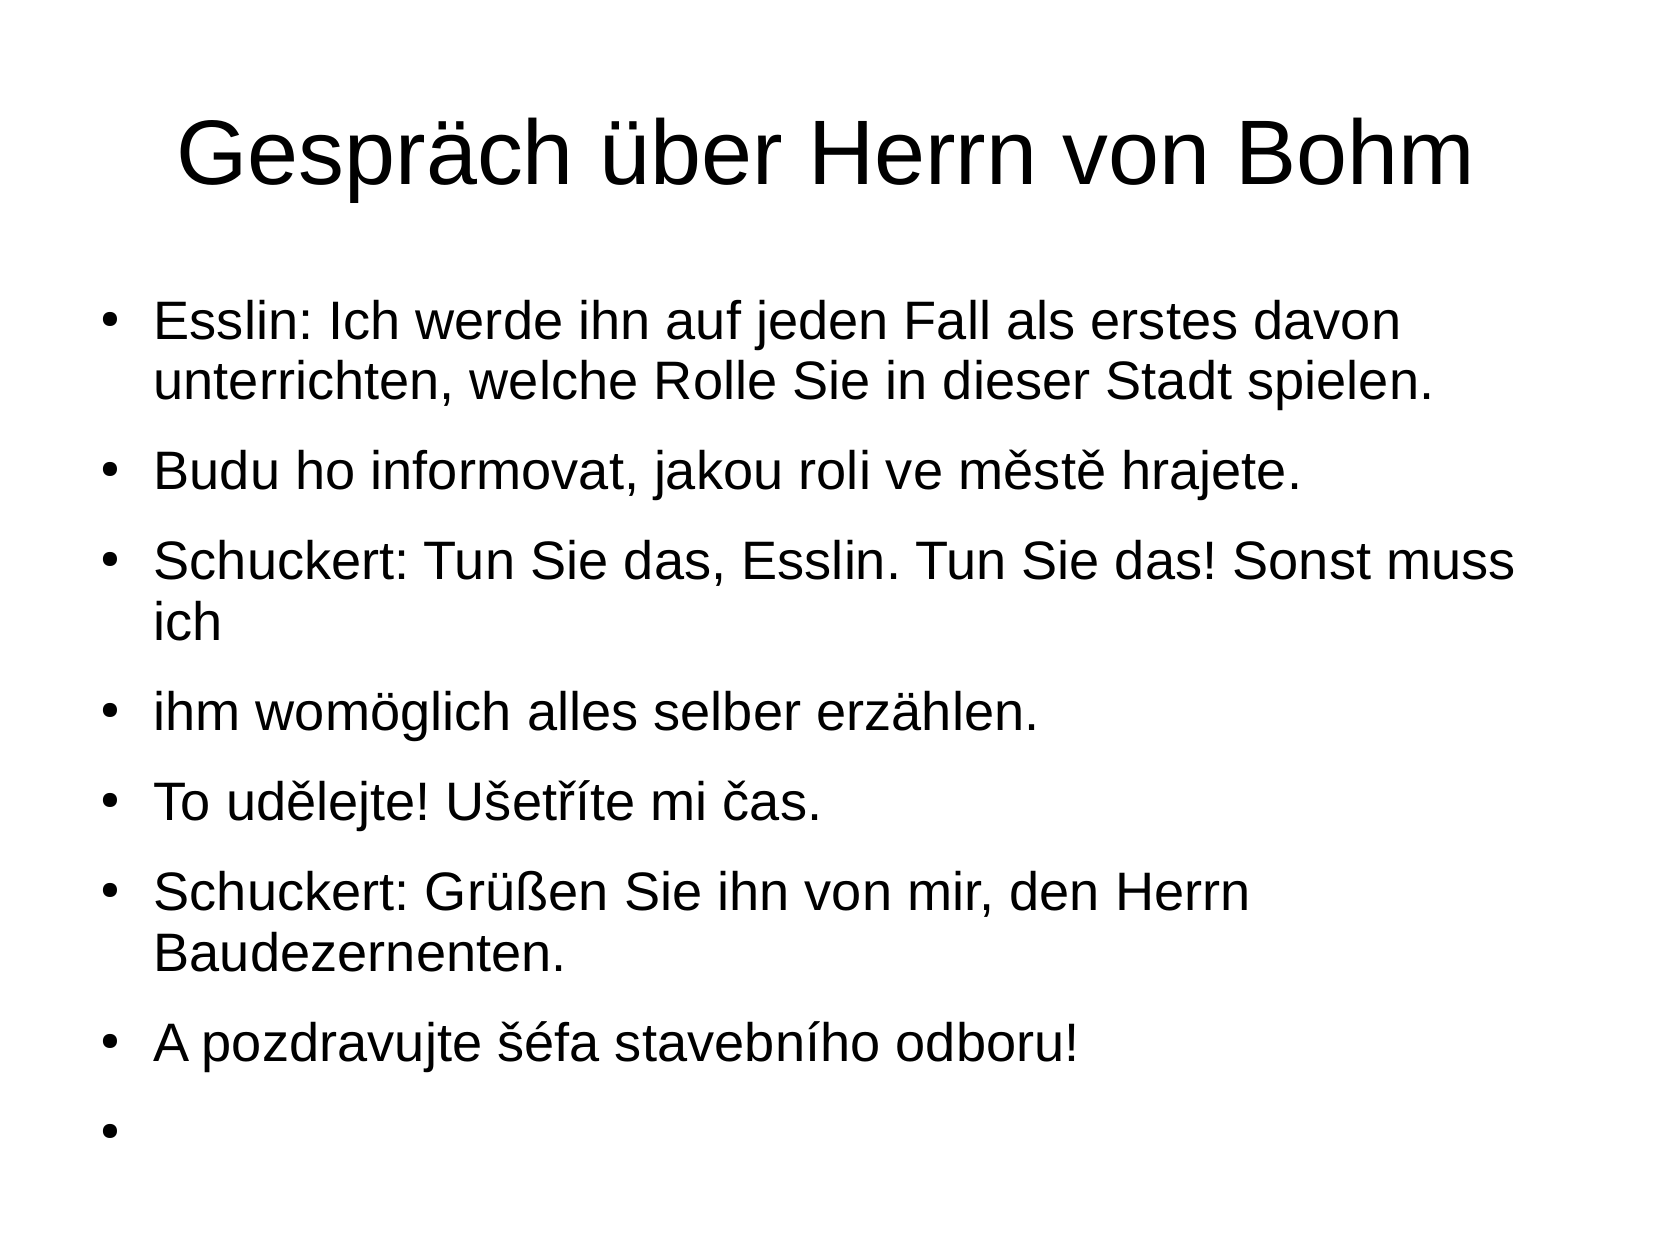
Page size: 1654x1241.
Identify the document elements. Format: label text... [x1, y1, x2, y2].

title Gespräch über Herrn von Bohm [82, 49, 1571, 257]
list Esslin: Ich werde ihn auf jeden Fall als erstes davon unterrichten, welche Rolle Sie in dieser Stadt spielen. Budu ho informovat, jakou roli ve městě hrajete. Schuckert: Tun Sie das, Esslin. Tun Sie das! Sonst muss ich ihm womöglich alles selber erzählen. To udělejte! Ušetříte mi čas. Schuckert: Grüßen Sie ihn von mir, den Herrn Baudezernenten. A pozdravujte šéfa stavebního odboru! [82, 290, 1571, 1010]
